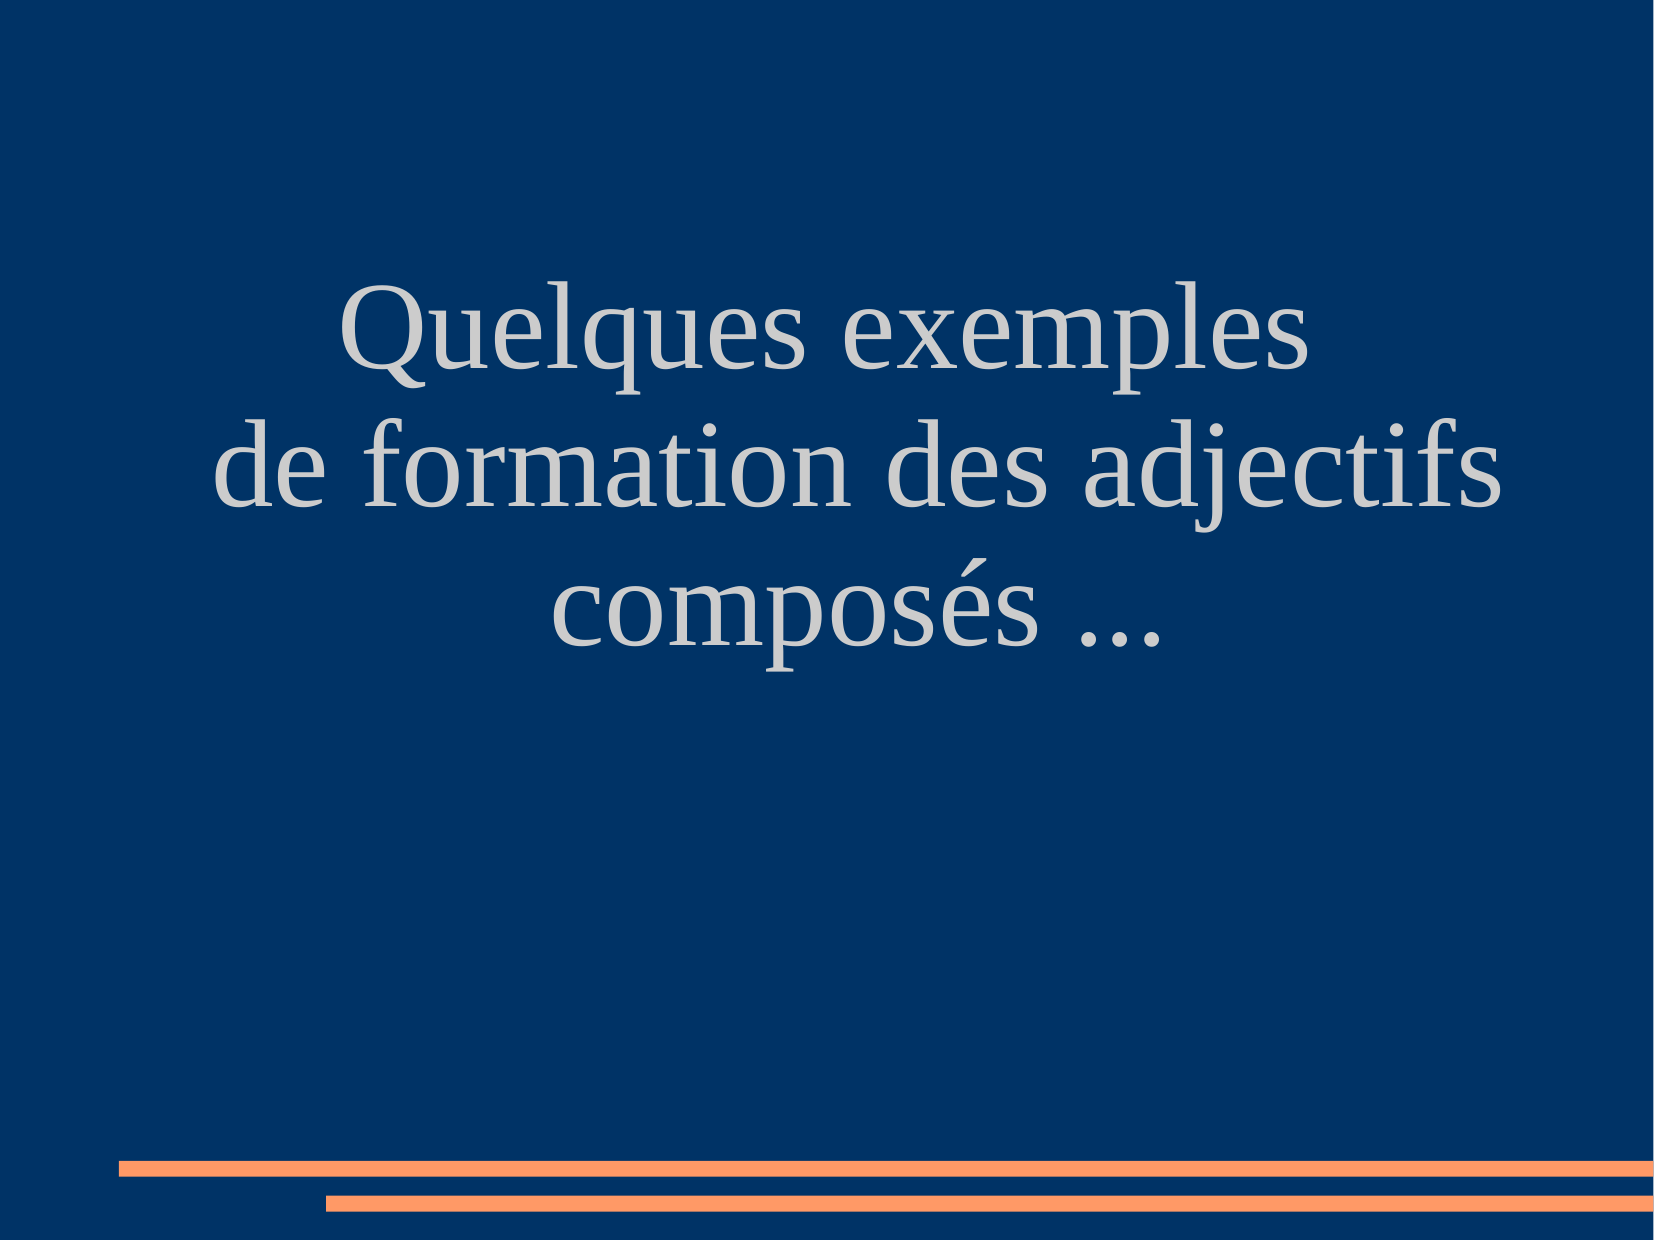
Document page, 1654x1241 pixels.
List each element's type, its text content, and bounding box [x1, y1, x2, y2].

subtitle Quelques exemples de formation des adjectifs composés ... [121, 229, 1561, 1241]
